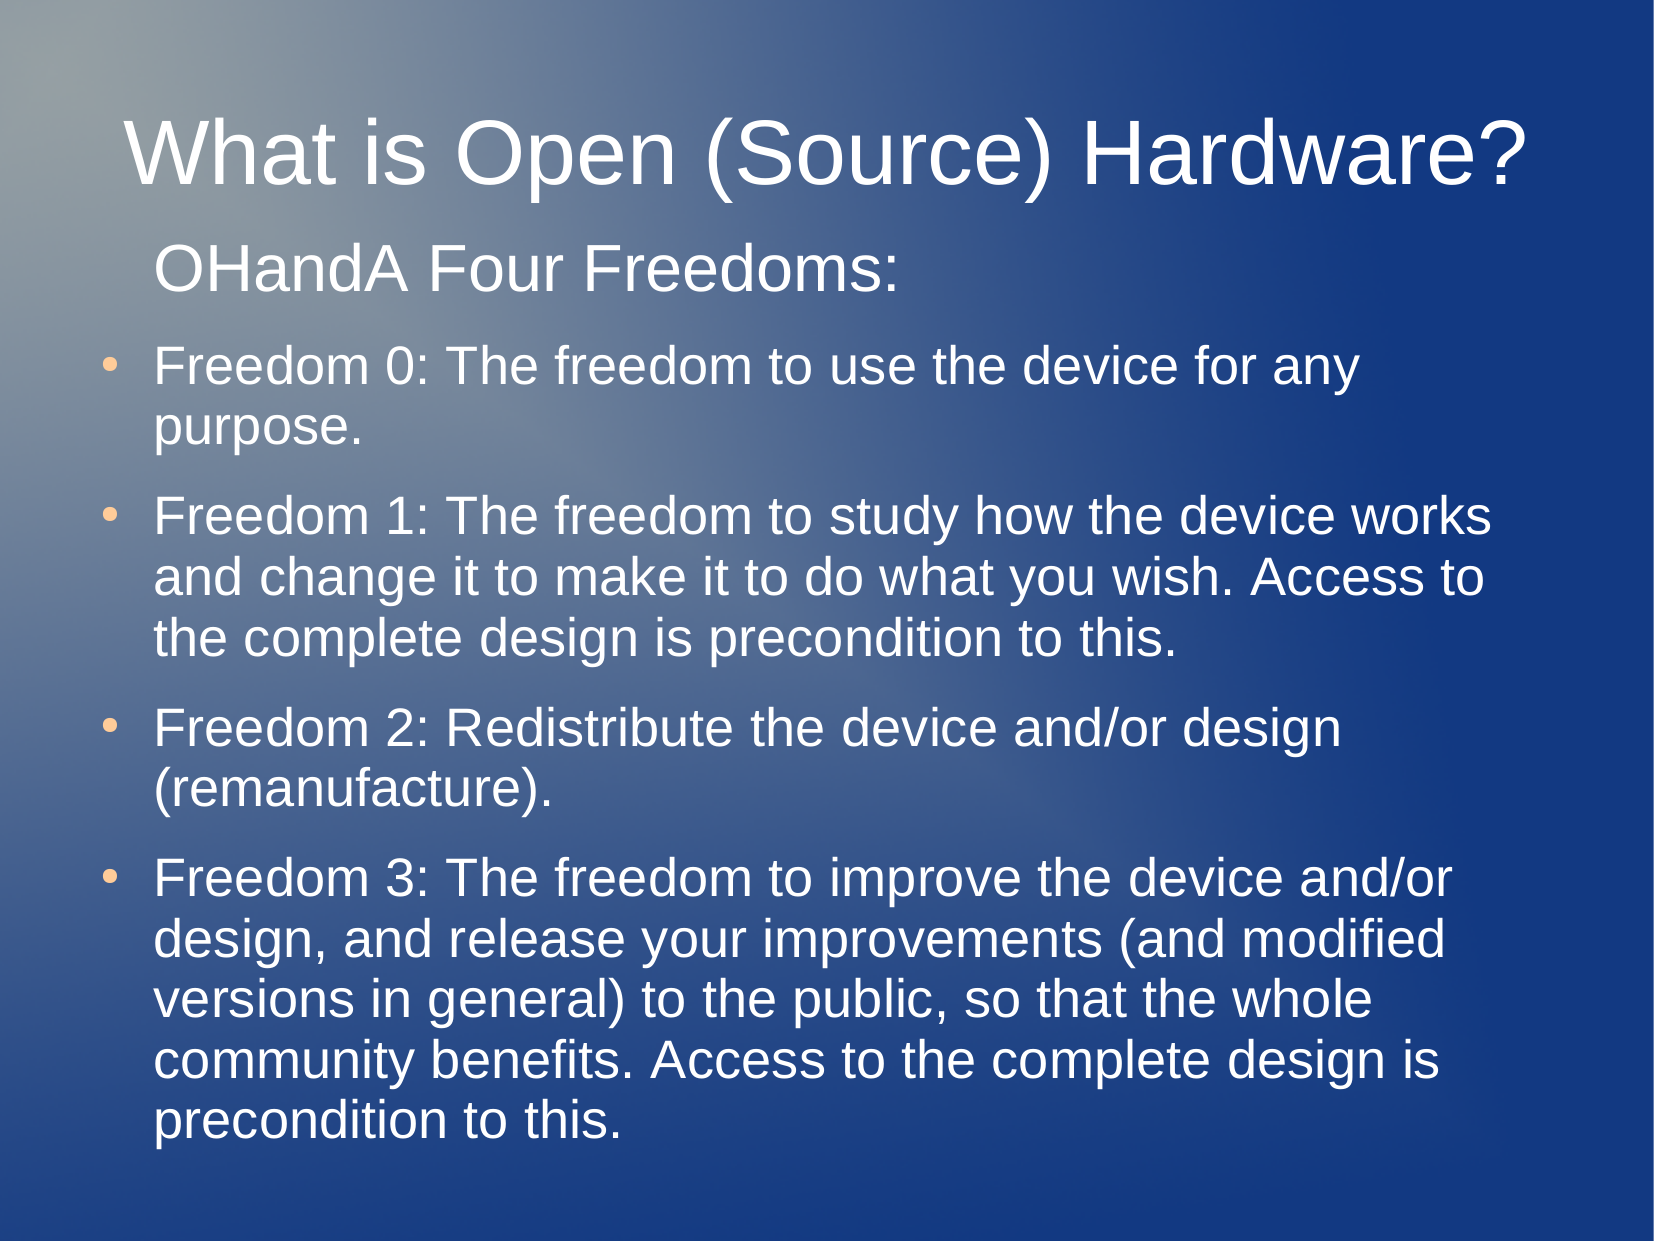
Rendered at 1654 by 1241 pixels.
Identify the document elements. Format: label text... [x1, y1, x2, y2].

title What is Open (Source) Hardware? [82, 49, 1571, 231]
picture [0, 0, 1654, 1241]
list OHandA Four Freedoms: Freedom 0: The freedom to use the device for any purpose. Freedom 1: The freedom to study how the device works and change it to make it to do what you wish. Access to the complete design is precondition to this. Freedom 2: Redistribute the device and/or design (remanufacture). Freedom 3: The freedom to improve the device and/or design, and release your improvements (and modified versions in general) to the public, so that the whole community benefits. Access to the complete design is precondition to this. [82, 231, 1571, 1241]
